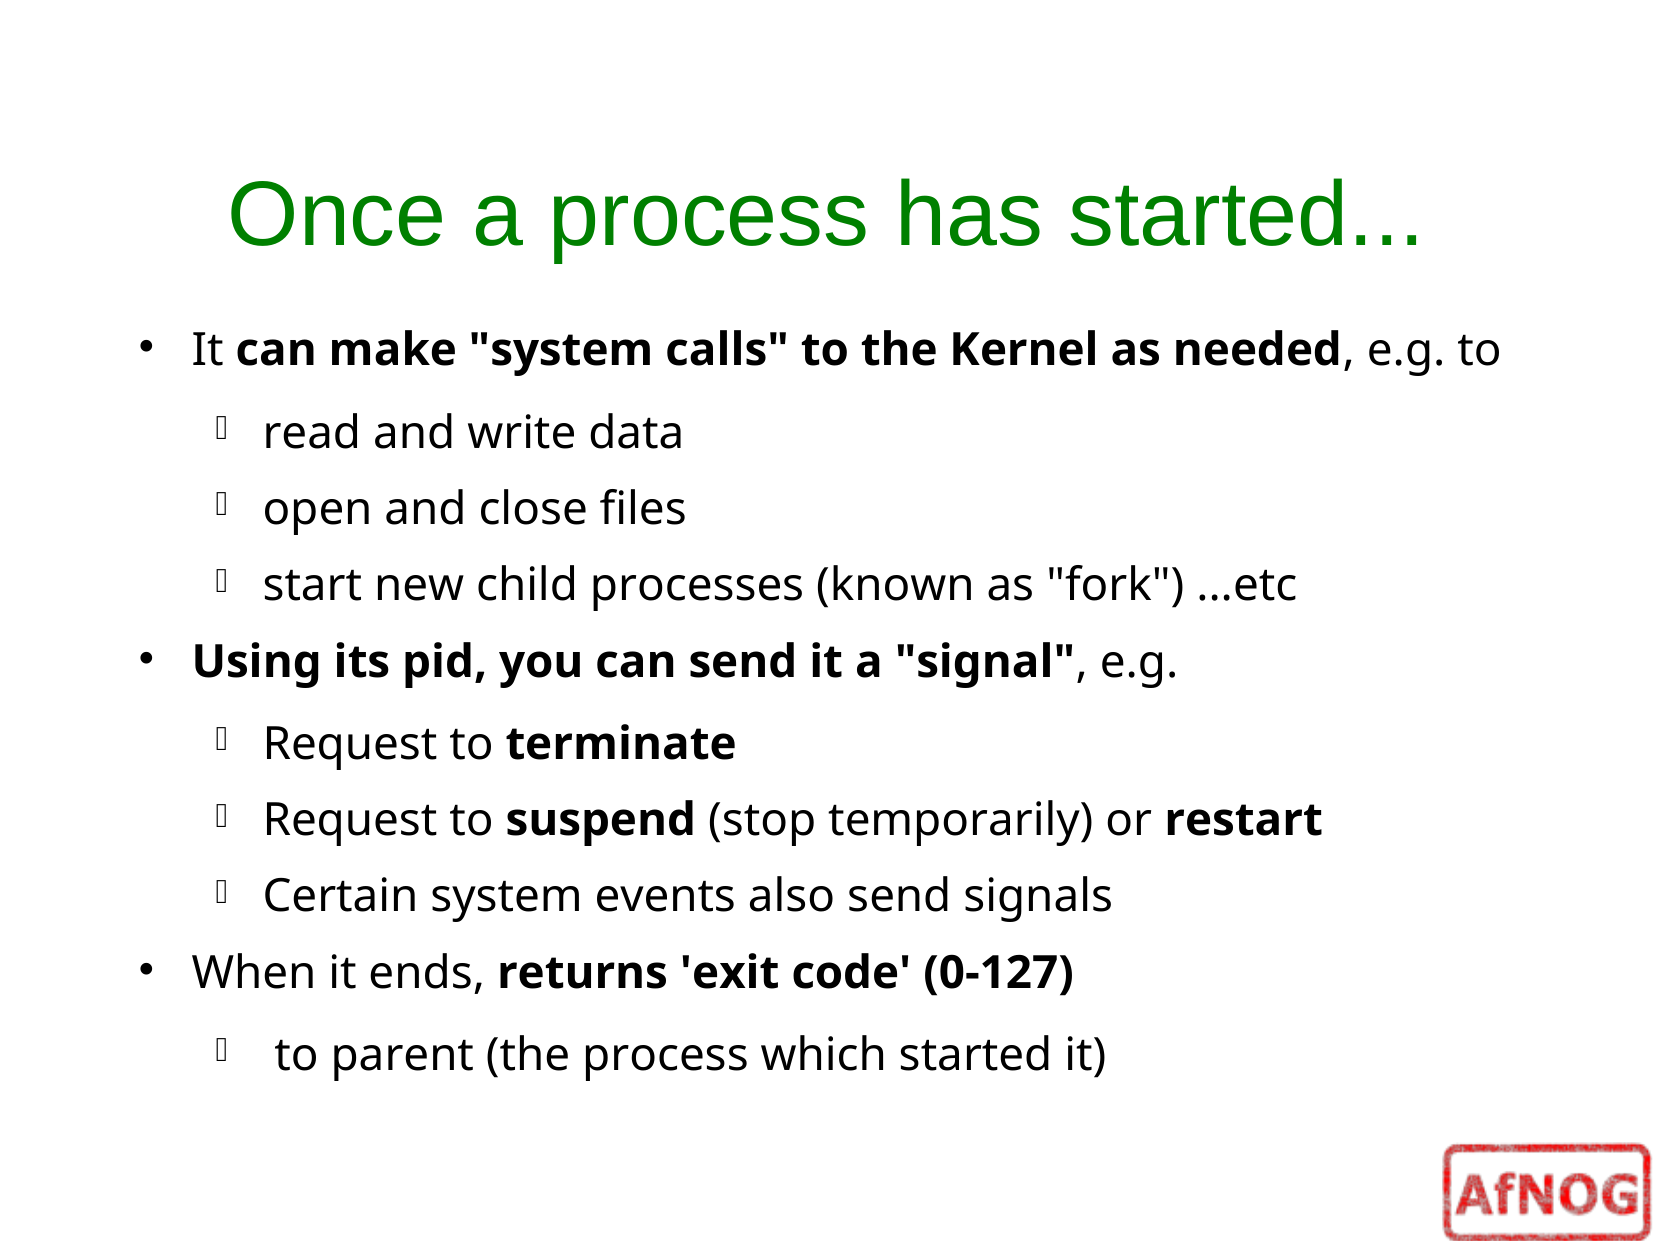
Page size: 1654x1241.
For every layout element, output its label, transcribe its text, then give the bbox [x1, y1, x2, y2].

list It can make "system calls" to the Kernel as needed, e.g. to read and write data open and close files start new child processes (known as "fork") ...etc Using its pid, you can send it a "signal", e.g. Request to terminate Request to suspend (stop temporarily) or restart Certain system events also send signals When it ends, returns 'exit code' (0-127)‏ to parent (the process which started it)‏ [121, 322, 1561, 1241]
picture [1561, 1141, 1654, 1241]
title Once a process has started... [121, 90, 1534, 322]
